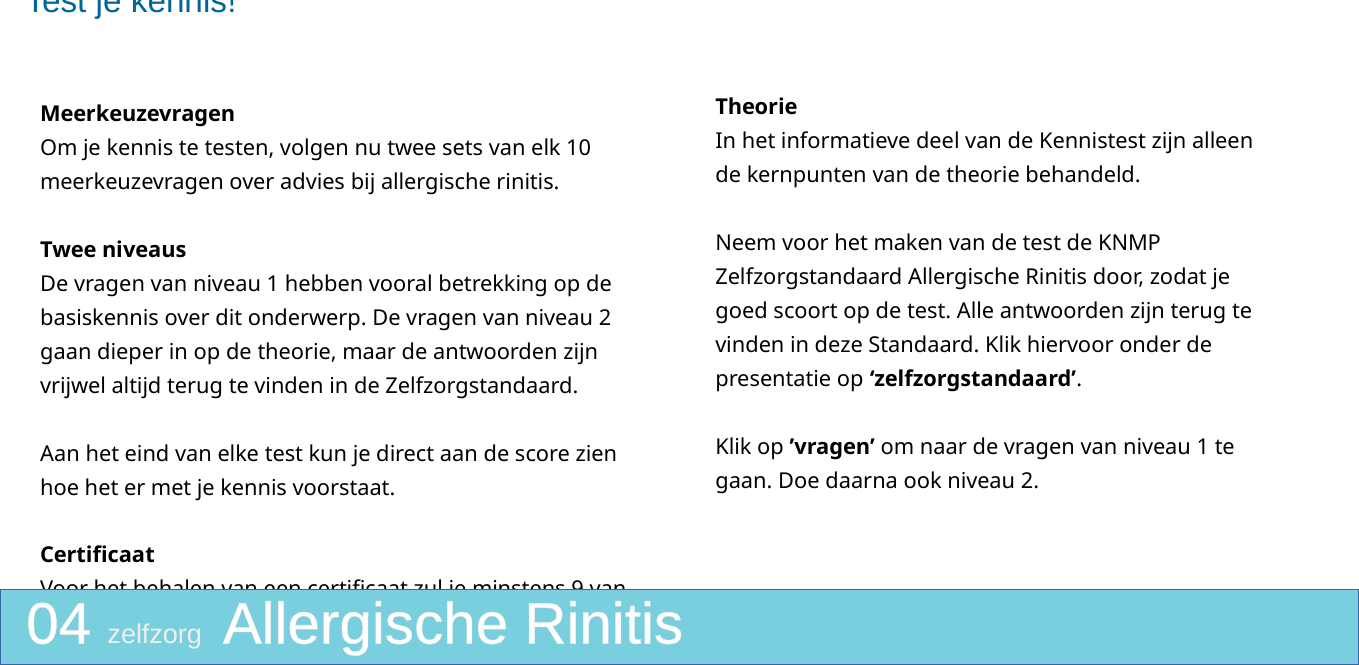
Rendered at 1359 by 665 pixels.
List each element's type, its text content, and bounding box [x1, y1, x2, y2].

text_box [0, 589, 1359, 665]
title Test je kennis! [25, 0, 1248, 56]
text_box Theorie In het informatieve deel van de Kennistest zijn alleen de kernpunten van de theorie behandeld. Neem voor het maken van de test de KNMP Zelfzorgstandaard Allergische Rinitis door, zodat je goed scoort op de test. Alle antwoorden zijn terug te vinden in deze Standaard. Klik hiervoor onder de presentatie op ‘zelfzorgstandaard’. Klik op ’vragen’ om naar de vragen van niveau 1 te gaan. Doe daarna ook niveau 2. [700, 79, 1298, 531]
title 04 zelfzorg Allergische Rinitis [26, 590, 958, 665]
text_box Meerkeuzevragen Om je kennis te testen, volgen nu twee sets van elk 10 meerkeuzevragen over advies bij allergische rinitis. Twee niveaus De vragen van niveau 1 hebben vooral betrekking op de basiskennis over dit onderwerp. De vragen van niveau 2 gaan dieper in op de theorie, maar de antwoorden zijn vrijwel altijd terug te vinden in de Zelfzorgstandaard. Aan het eind van elke test kun je direct aan de score zien hoe het er met je kennis voorstaat. Certificaat Voor het behalen van een certificaat zul je minstens 9 van de 10 vragen goed moeten hebben bij niveau 1 en minstens 6 van de 10 vragen bij niveau 2. [25, 56, 650, 589]
